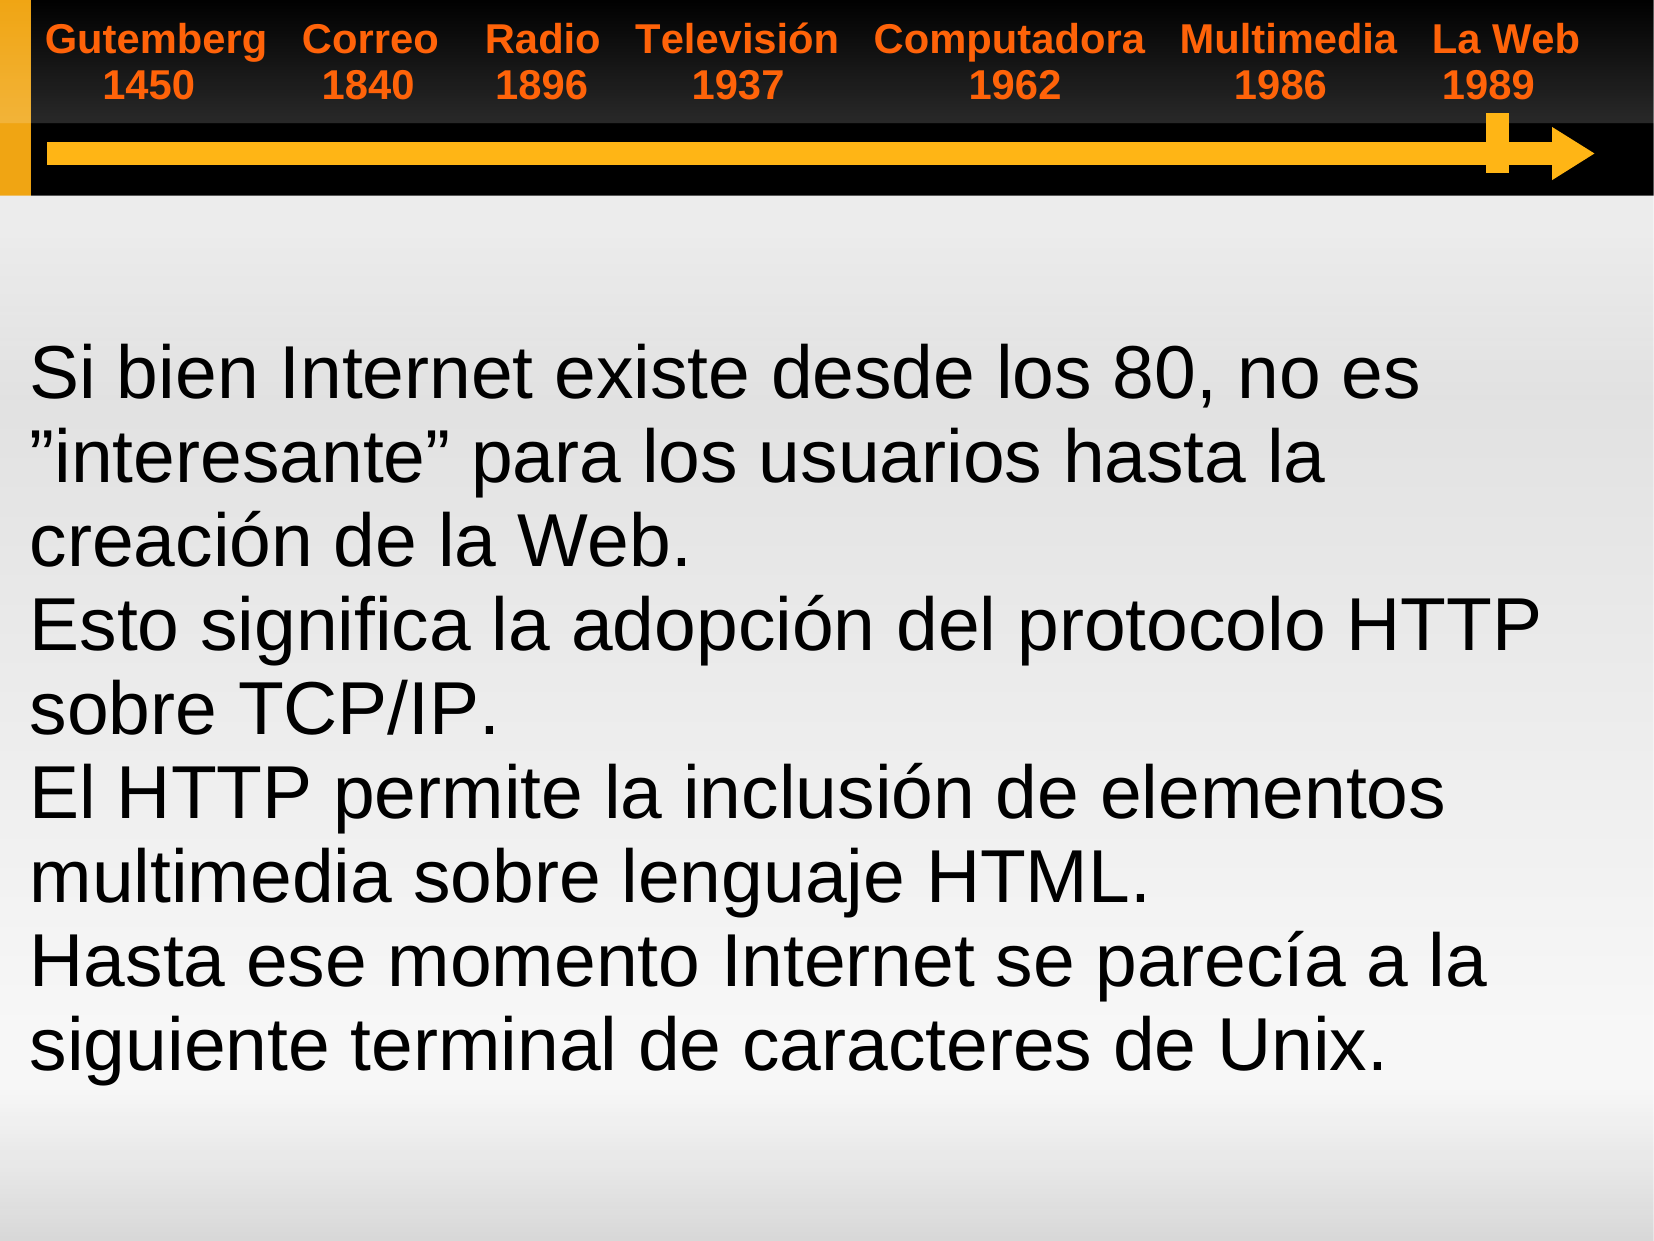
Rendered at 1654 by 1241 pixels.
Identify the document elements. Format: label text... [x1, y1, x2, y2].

title Gutemberg Correo Radio Televisión Computadora Multimedia La Web 1450 1840 1896 1937 1962 1986 1989 [44, 0, 1625, 166]
text_box Si bien Internet existe desde los 80, no es ”interesante” para los usuarios hasta la creación de la Web. Esto significa la adopción del protocolo HTTP sobre TCP/IP. El HTTP permite la inclusión de elementos multimedia sobre lenguaje HTML. Hasta ese momento Internet se parecía a la siguiente terminal de caracteres de Unix. [29, 236, 1595, 1182]
picture [0, 0, 1654, 1241]
